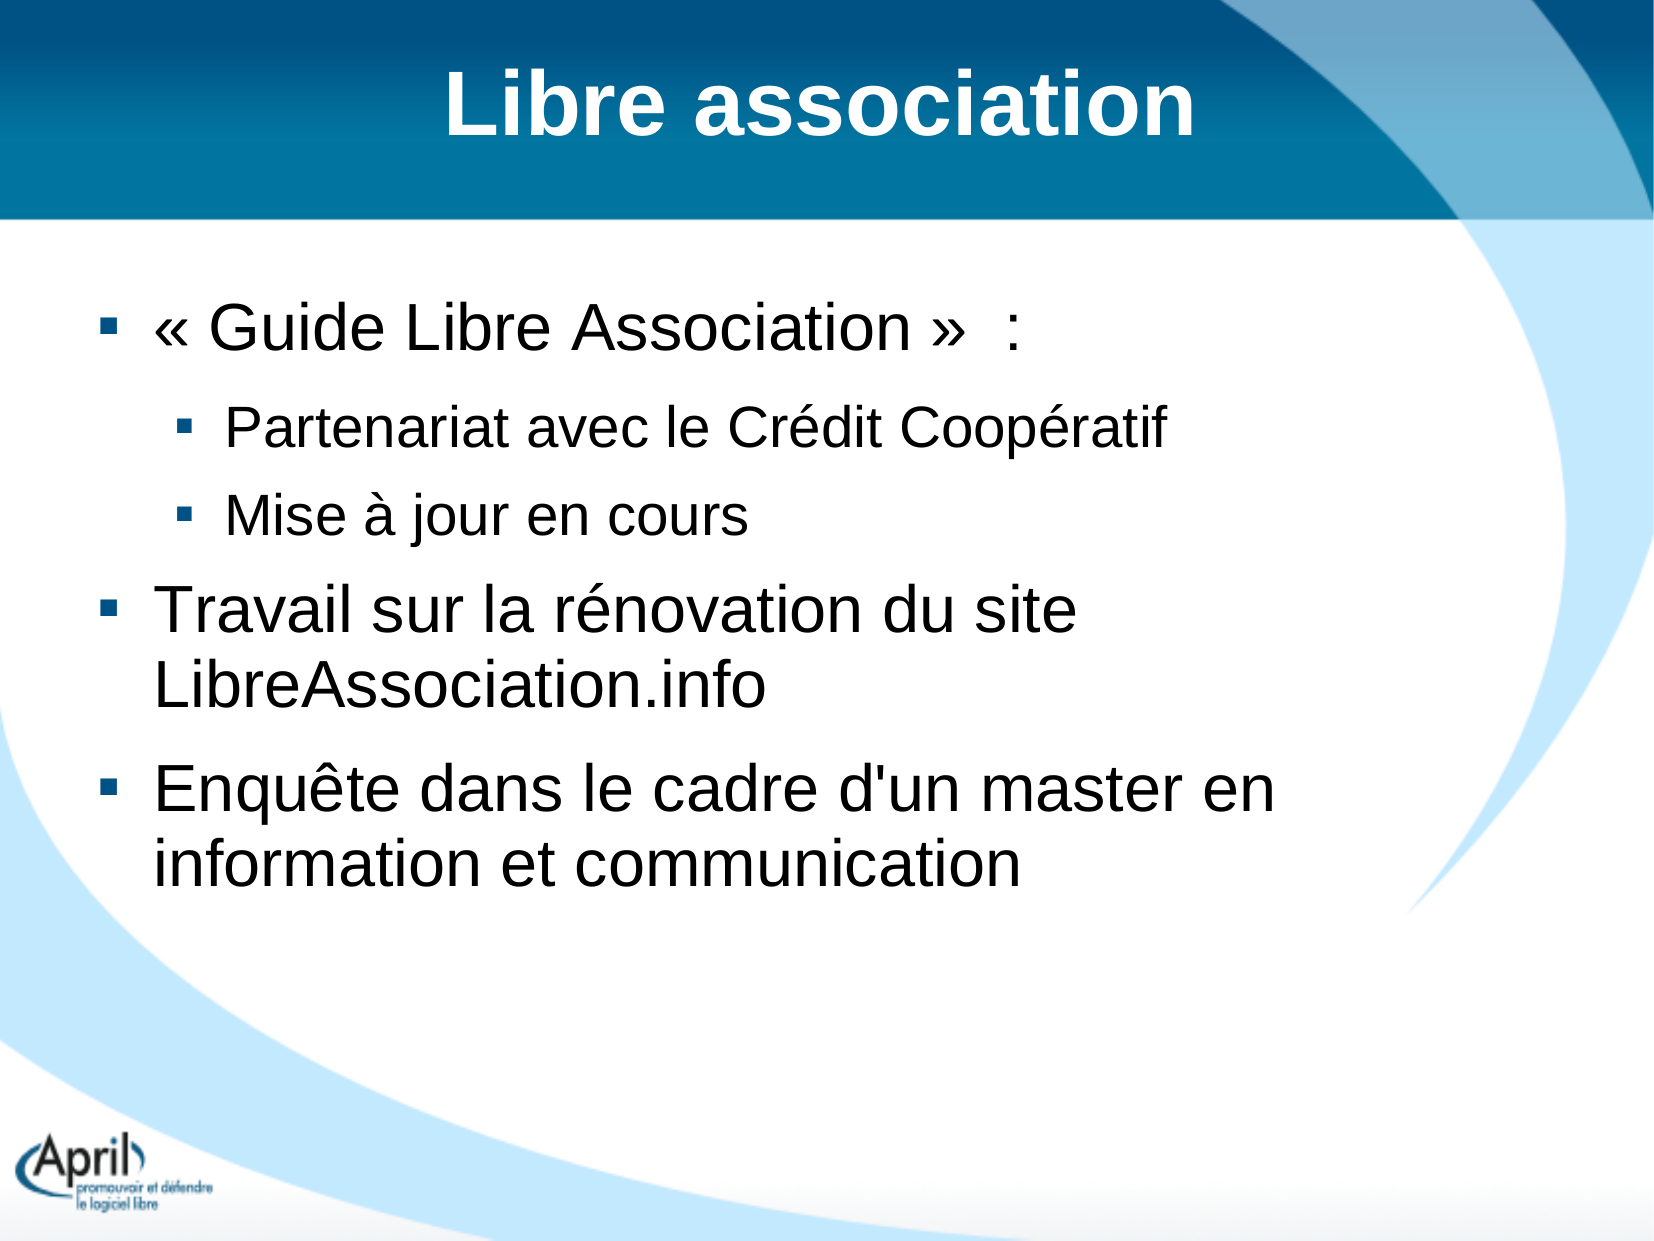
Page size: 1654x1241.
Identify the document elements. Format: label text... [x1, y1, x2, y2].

title Libre association [76, 7, 1565, 200]
list « Guide Libre Association » : Partenariat avec le Crédit Coopératif Mise à jour en cours Travail sur la rénovation du site LibreAssociation.info Enquête dans le cadre d'un master en information et communication [82, 290, 1571, 1094]
picture [0, 0, 1654, 1241]
